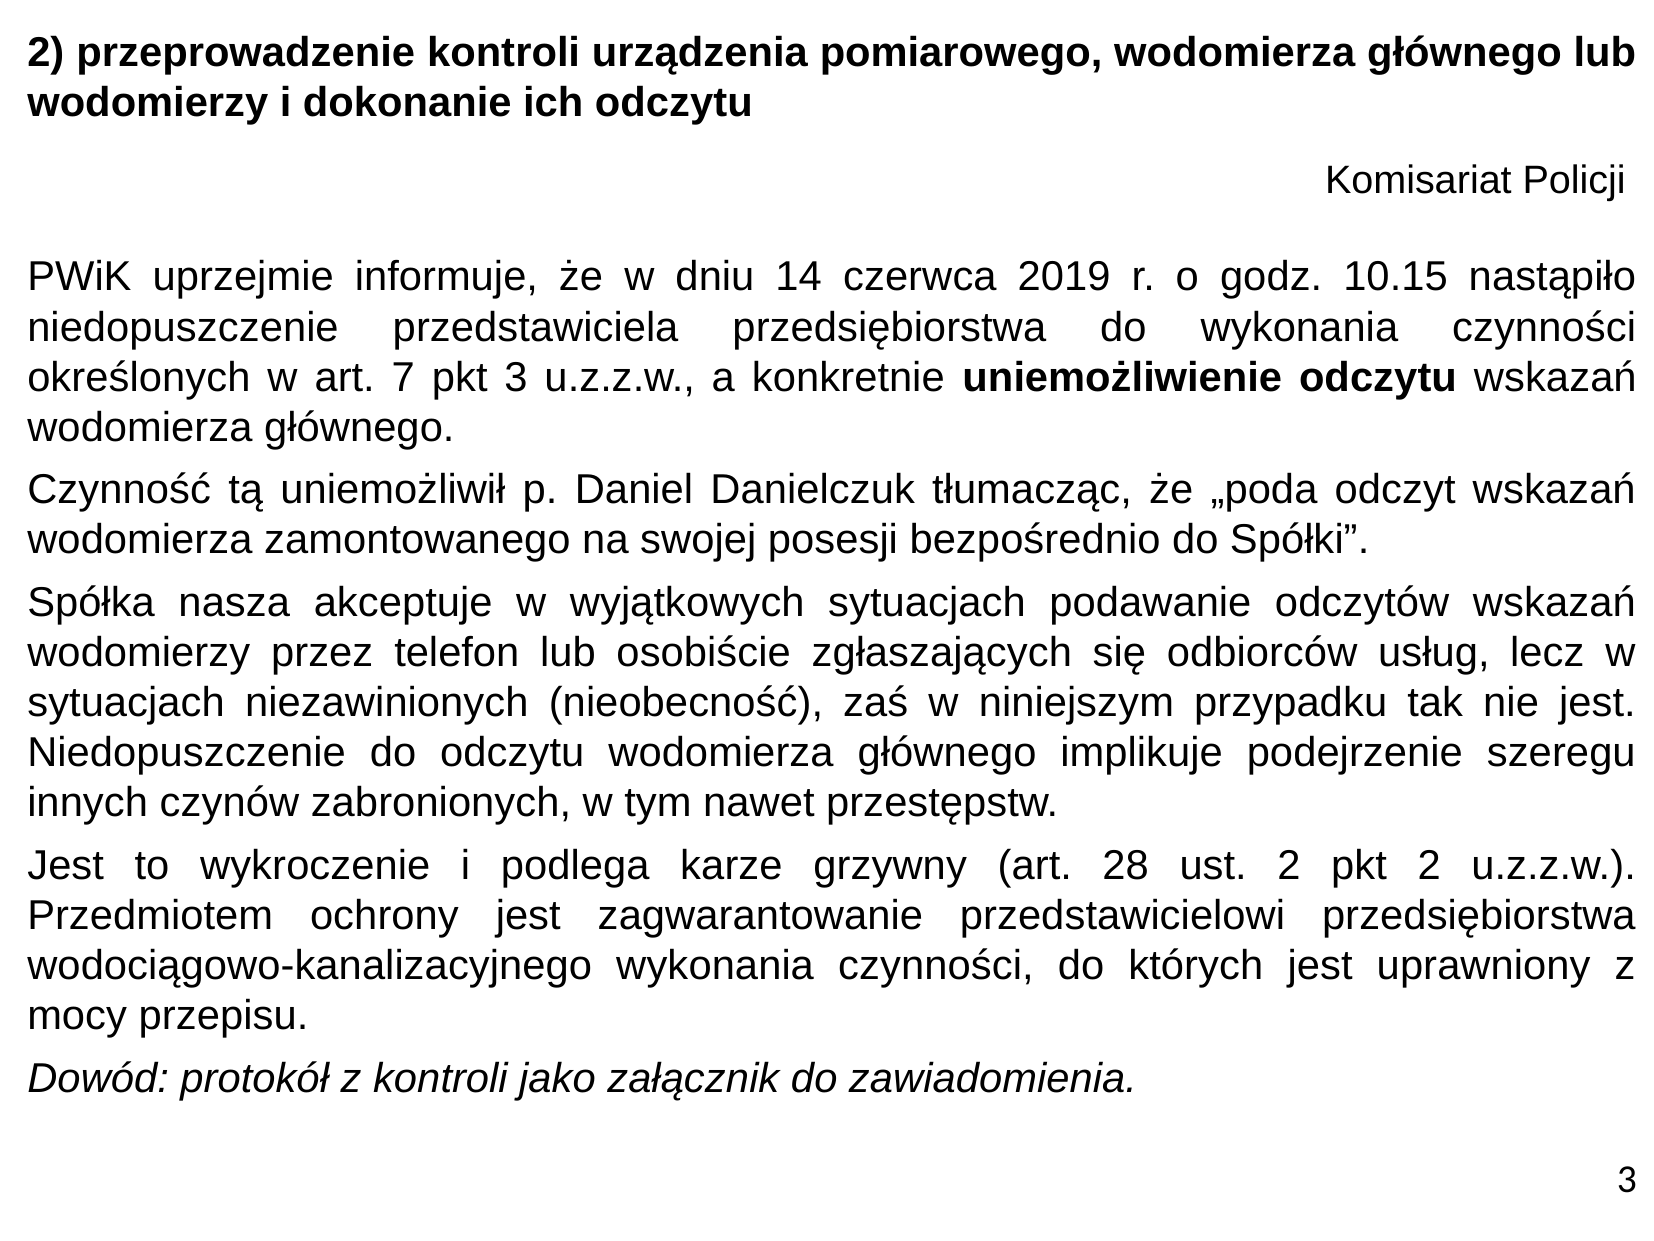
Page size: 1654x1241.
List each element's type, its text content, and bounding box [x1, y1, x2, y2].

list 2) przeprowadzenie kontroli urządzenia pomiarowego, wodomierza głównego lub wodomierzy i dokonanie ich odczytu Komisariat Policji PWiK uprzejmie informuje, że w dniu 14 czerwca 2019 r. o godz. 10.15 nastąpiło niedopuszczenie przedstawiciela przedsiębiorstwa do wykonania czynności określonych w art. 7 pkt 3 u.z.z.w., a konkretnie uniemożliwienie odczytu wskazań wodomierza głównego. Czynność tą uniemożliwił p. Daniel Danielczuk tłumacząc, że „poda odczyt wskazań wodomierza zamontowanego na swojej posesji bezpośrednio do Spółki”. Spółka nasza akceptuje w wyjątkowych sytuacjach podawanie odczytów wskazań wodomierzy przez telefon lub osobiście zgłaszających się odbiorców usług, lecz w sytuacjach niezawinionych (nieobecność), zaś w niniejszym przypadku tak nie jest. Niedopuszczenie do odczytu wodomierza głównego implikuje podejrzenie szeregu innych czynów zabronionych, w tym nawet przestępstw. Jest to wykroczenie i podlega karze grzywny (art. 28 ust. 2 pkt 2 u.z.z.w.). Przedmiotem ochrony jest zagwarantowanie przedstawicielowi przedsiębiorstwa wodociągowo-kanalizacyjnego wykonania czynności, do których jest uprawniony z mocy przepisu. Dowód: protokół z kontroli jako załącznik do zawiadomienia. 3 [27, 24, 1637, 1223]
